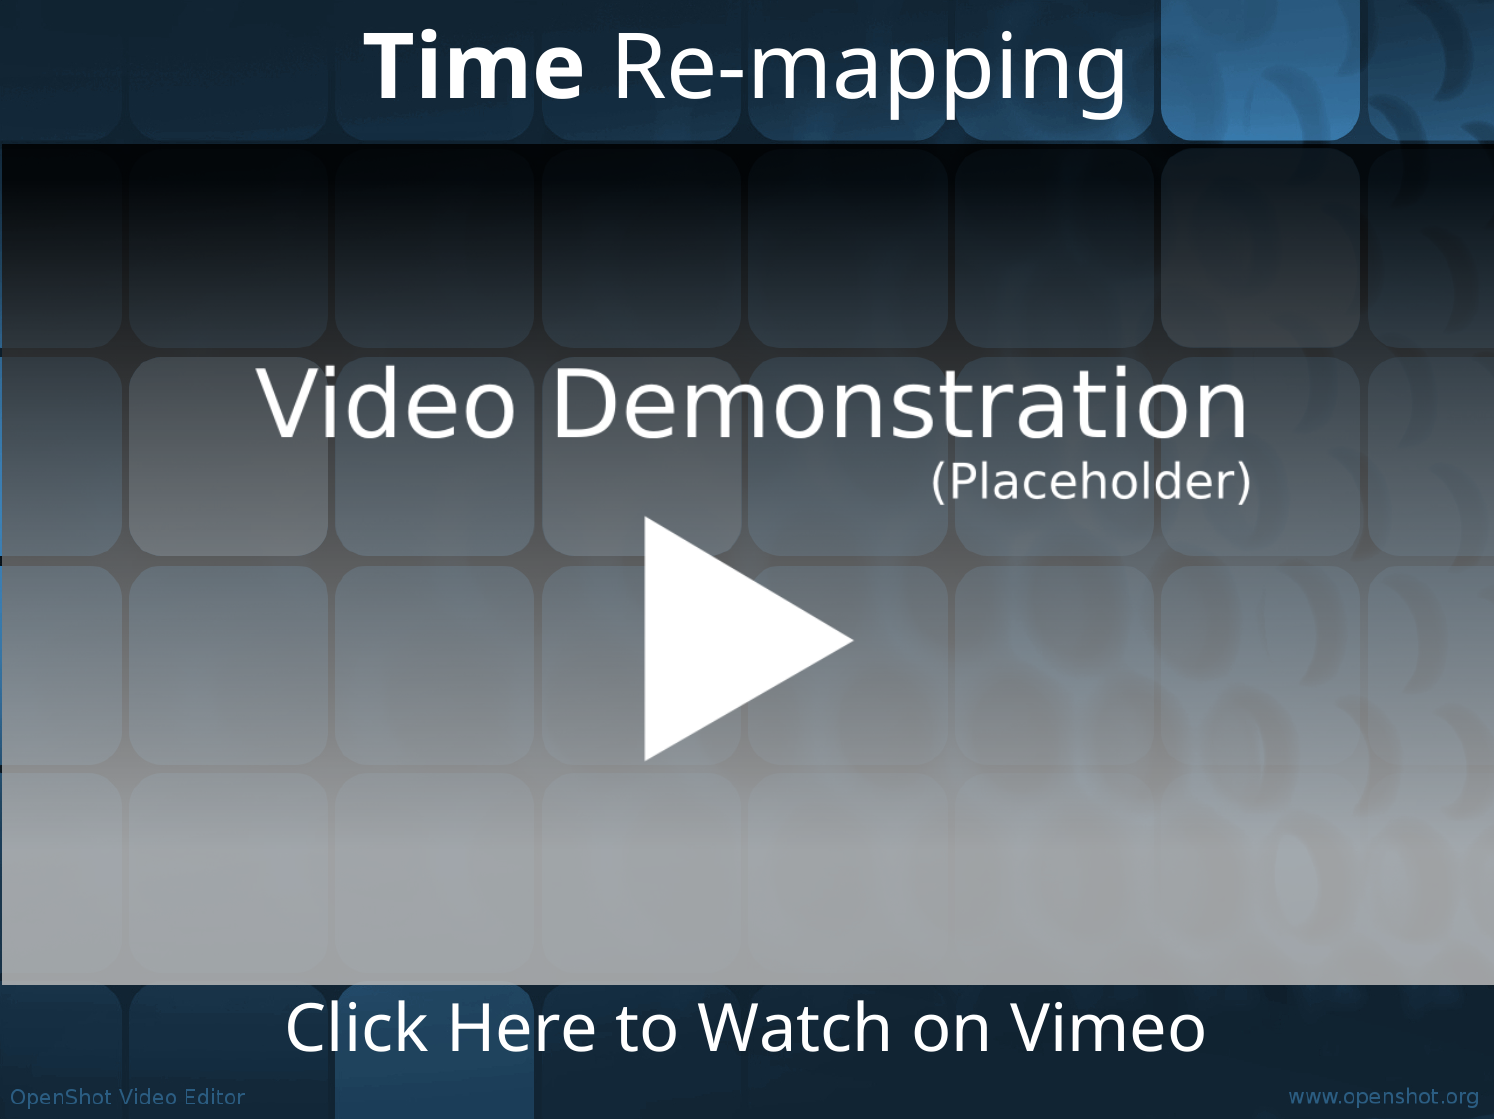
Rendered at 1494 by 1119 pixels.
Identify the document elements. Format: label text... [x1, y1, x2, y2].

title Click Here to Watch on Vimeo [74, 977, 1420, 1073]
title Time Re-mapping [74, 0, 1420, 125]
picture [0, 0, 1494, 1119]
